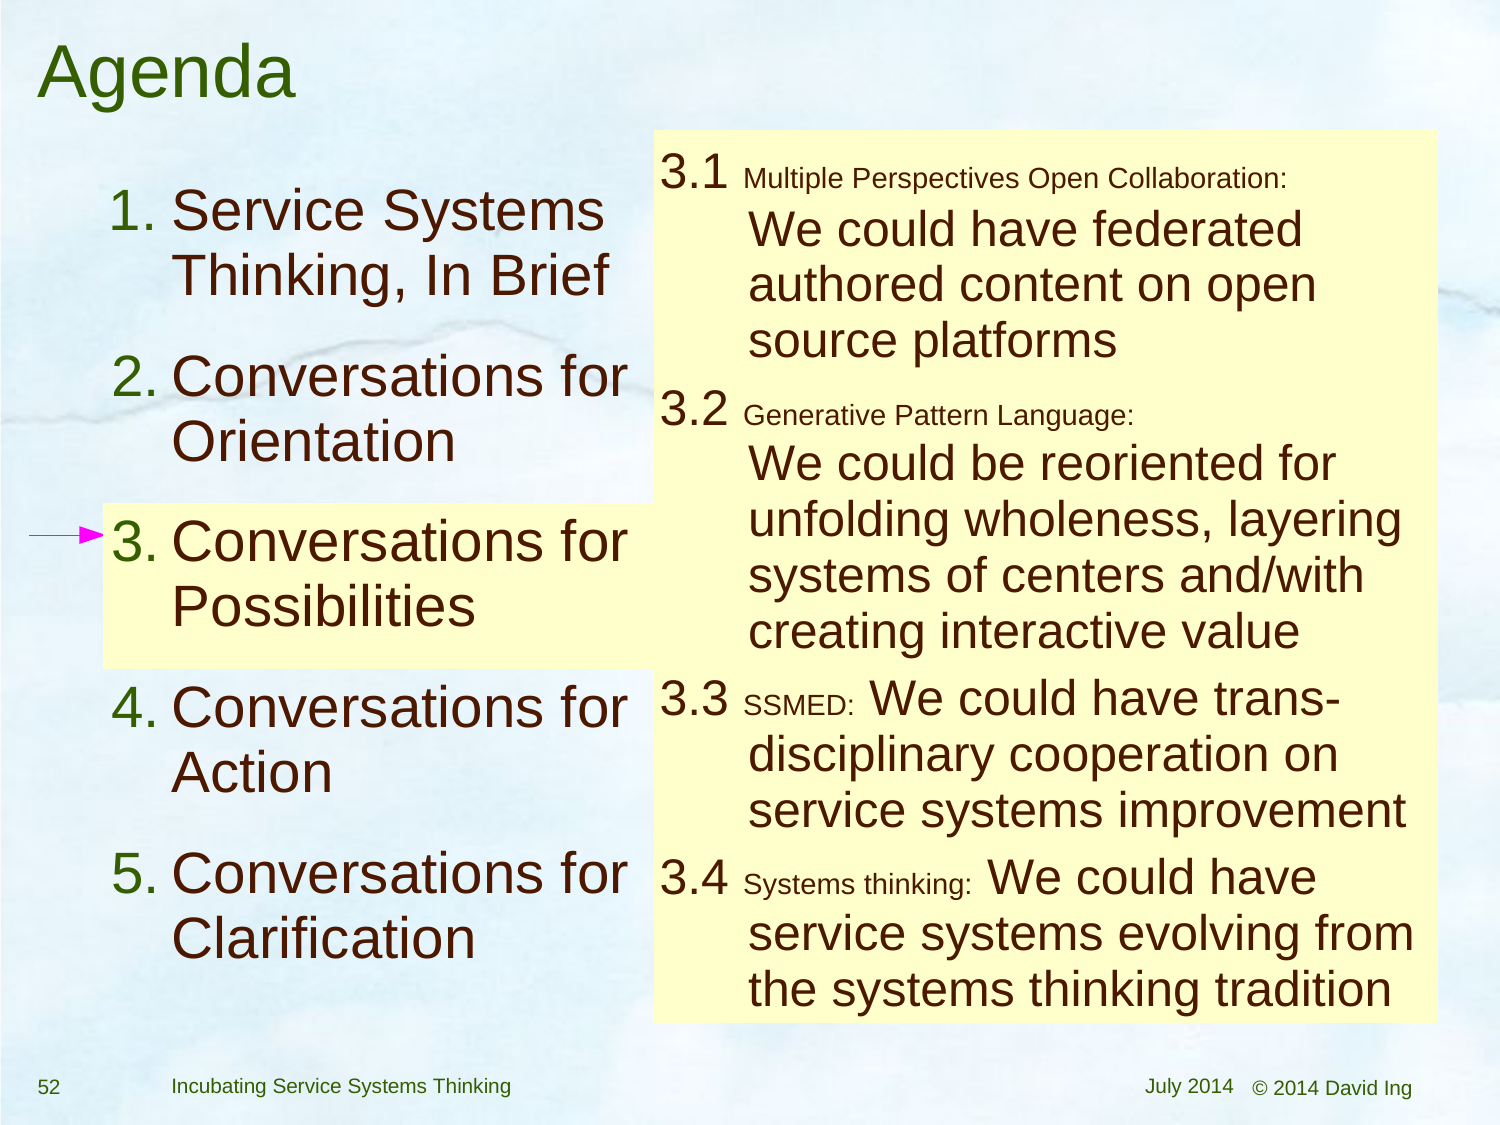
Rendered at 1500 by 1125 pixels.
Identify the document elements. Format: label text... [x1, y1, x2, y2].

table_header Service Systems Thinking, In Brief [166, 172, 654, 338]
title Agenda [37, 37, 1463, 152]
table_cell 4. [103, 669, 166, 835]
table_header 1. [103, 172, 166, 338]
table_cell 2. [103, 338, 166, 503]
table_cell Conversations for Action [166, 669, 654, 835]
table_cell Conversations for Orientation [166, 338, 654, 503]
table_cell Conversations for Clarification [166, 835, 654, 1000]
table_cell Conversations for Possibilities [166, 503, 654, 669]
table_cell 5. [103, 835, 166, 1000]
table_header 3.1 Multiple Perspectives Open Collaboration: We could have federated authored content on open source platforms 3.2 Generative Pattern Language: We could be reoriented for unfolding wholeness, layering systems of centers and/with creating interactive value 3.3 SSMED: We could have trans-disciplinary cooperation on service systems improvement 3.4 Systems thinking: We could have service systems evolving from the systems thinking tradition [654, 130, 1438, 1023]
picture [0, 0, 1500, 1125]
table_cell 3. [103, 503, 166, 669]
